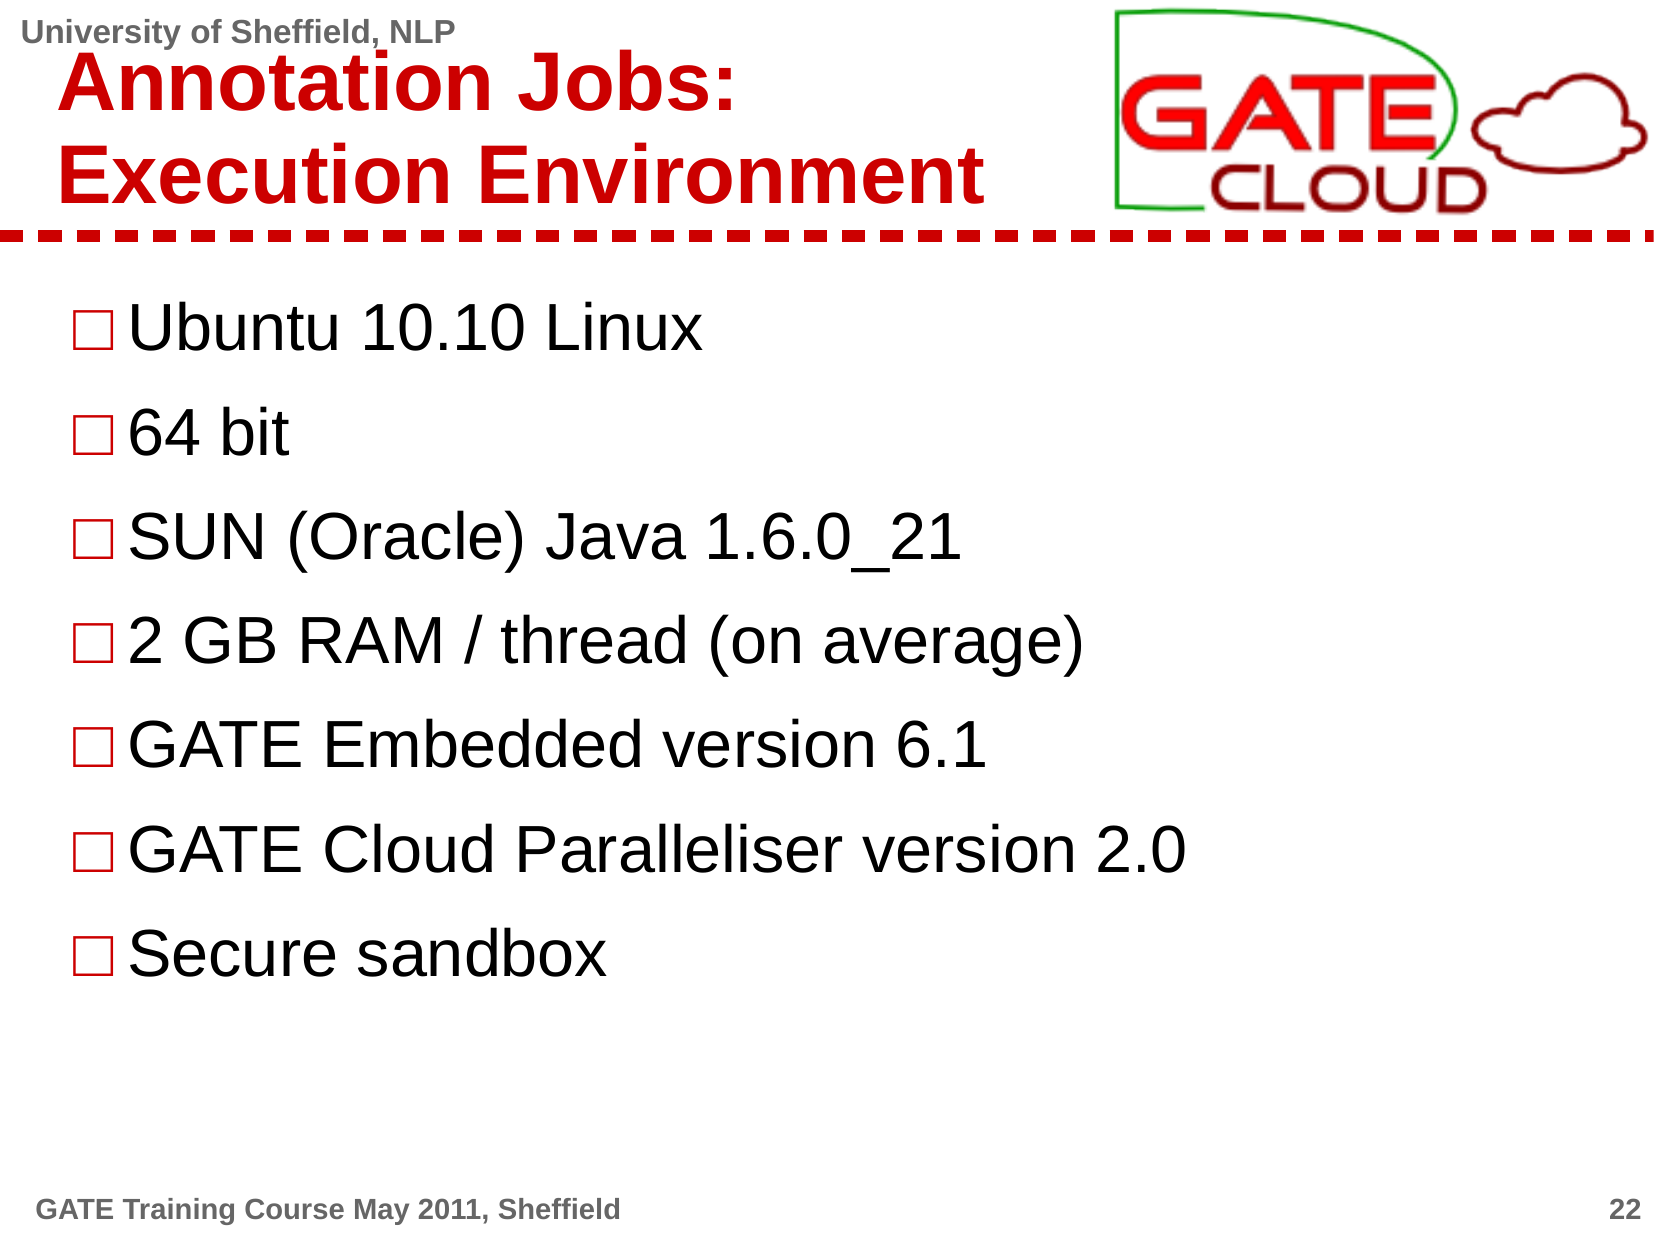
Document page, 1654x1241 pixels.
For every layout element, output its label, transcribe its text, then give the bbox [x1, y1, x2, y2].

list Ubuntu 10.10 Linux 64 bit SUN (Oracle) Java 1.6.0_21 2 GB RAM / thread (on average) GATE Embedded version 6.1 GATE Cloud Paralleliser version 2.0 Secure sandbox [56, 290, 1598, 1109]
picture [1110, 5, 1654, 223]
title Annotation Jobs: Execution Environment [56, 35, 1120, 222]
